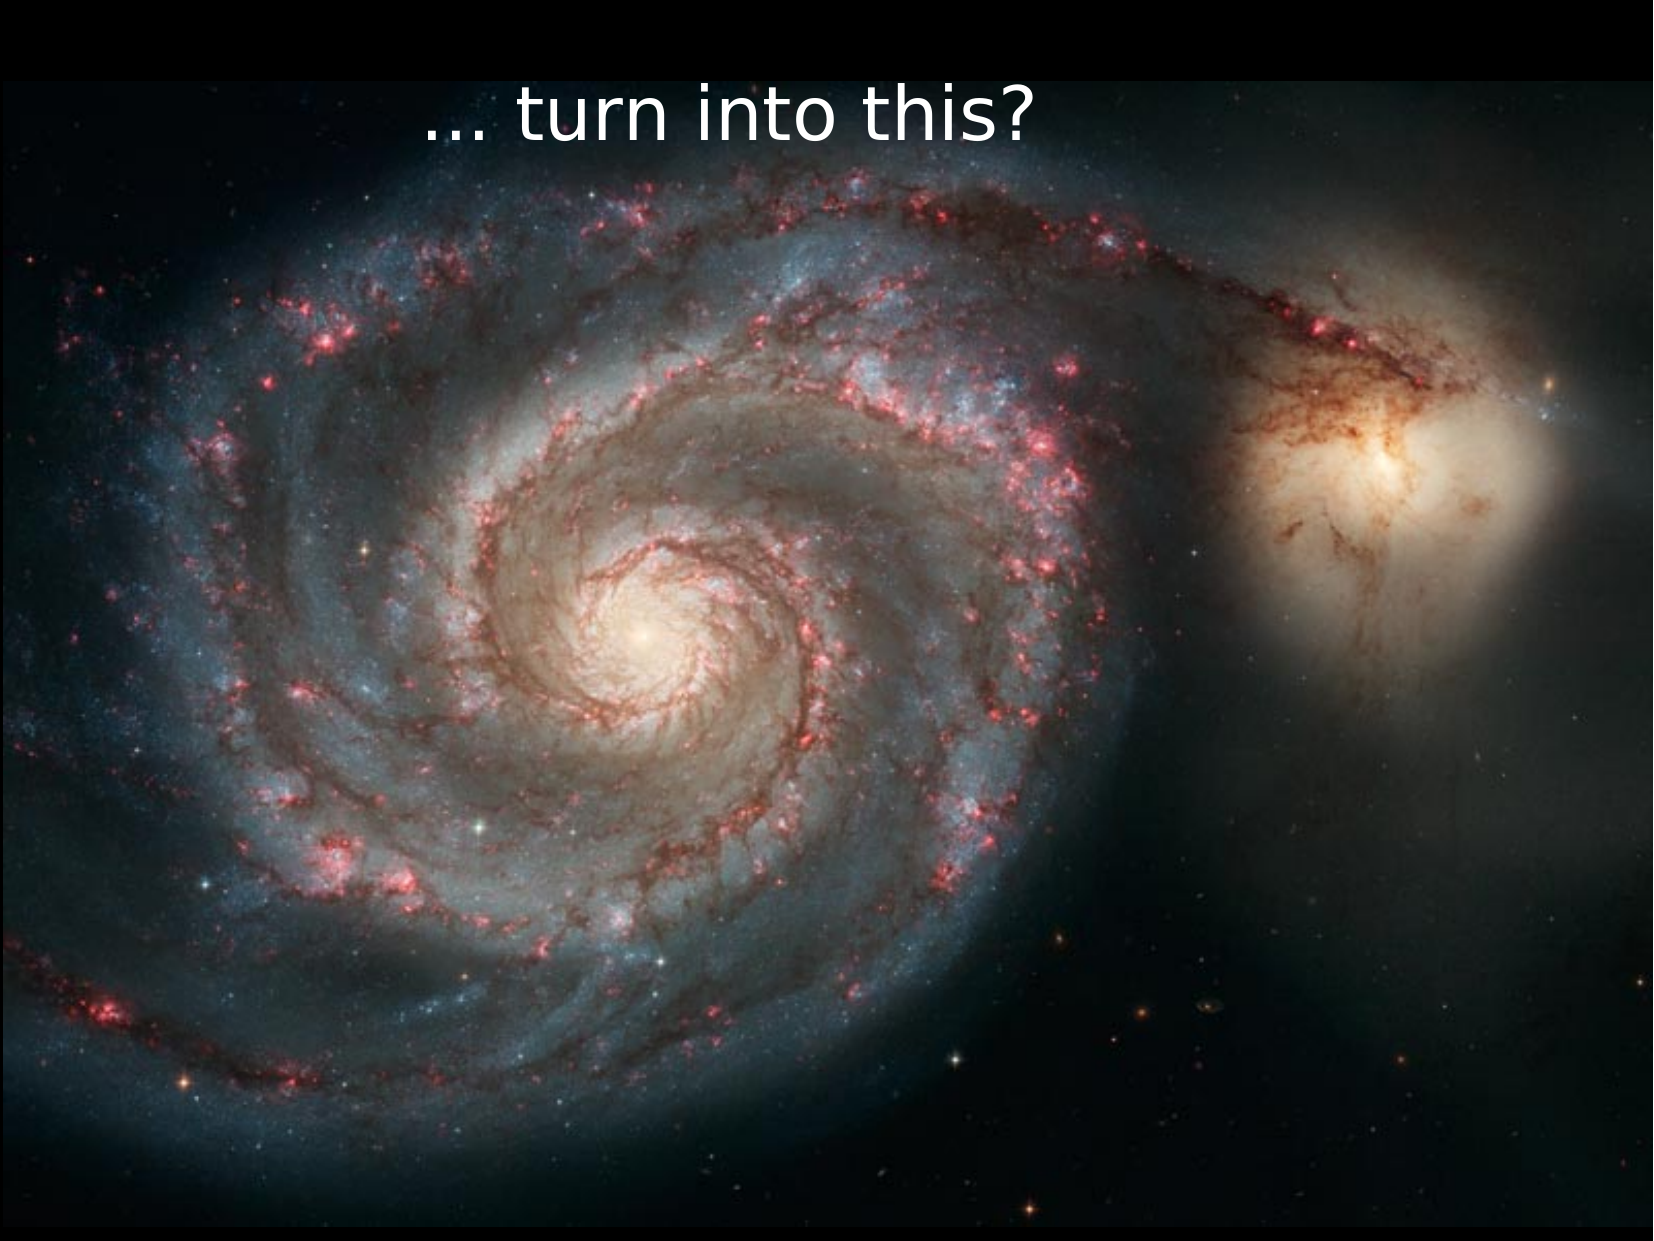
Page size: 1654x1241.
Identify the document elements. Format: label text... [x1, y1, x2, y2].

picture [3, 81, 1653, 1227]
text_box ... turn into this? [405, 63, 1054, 167]
